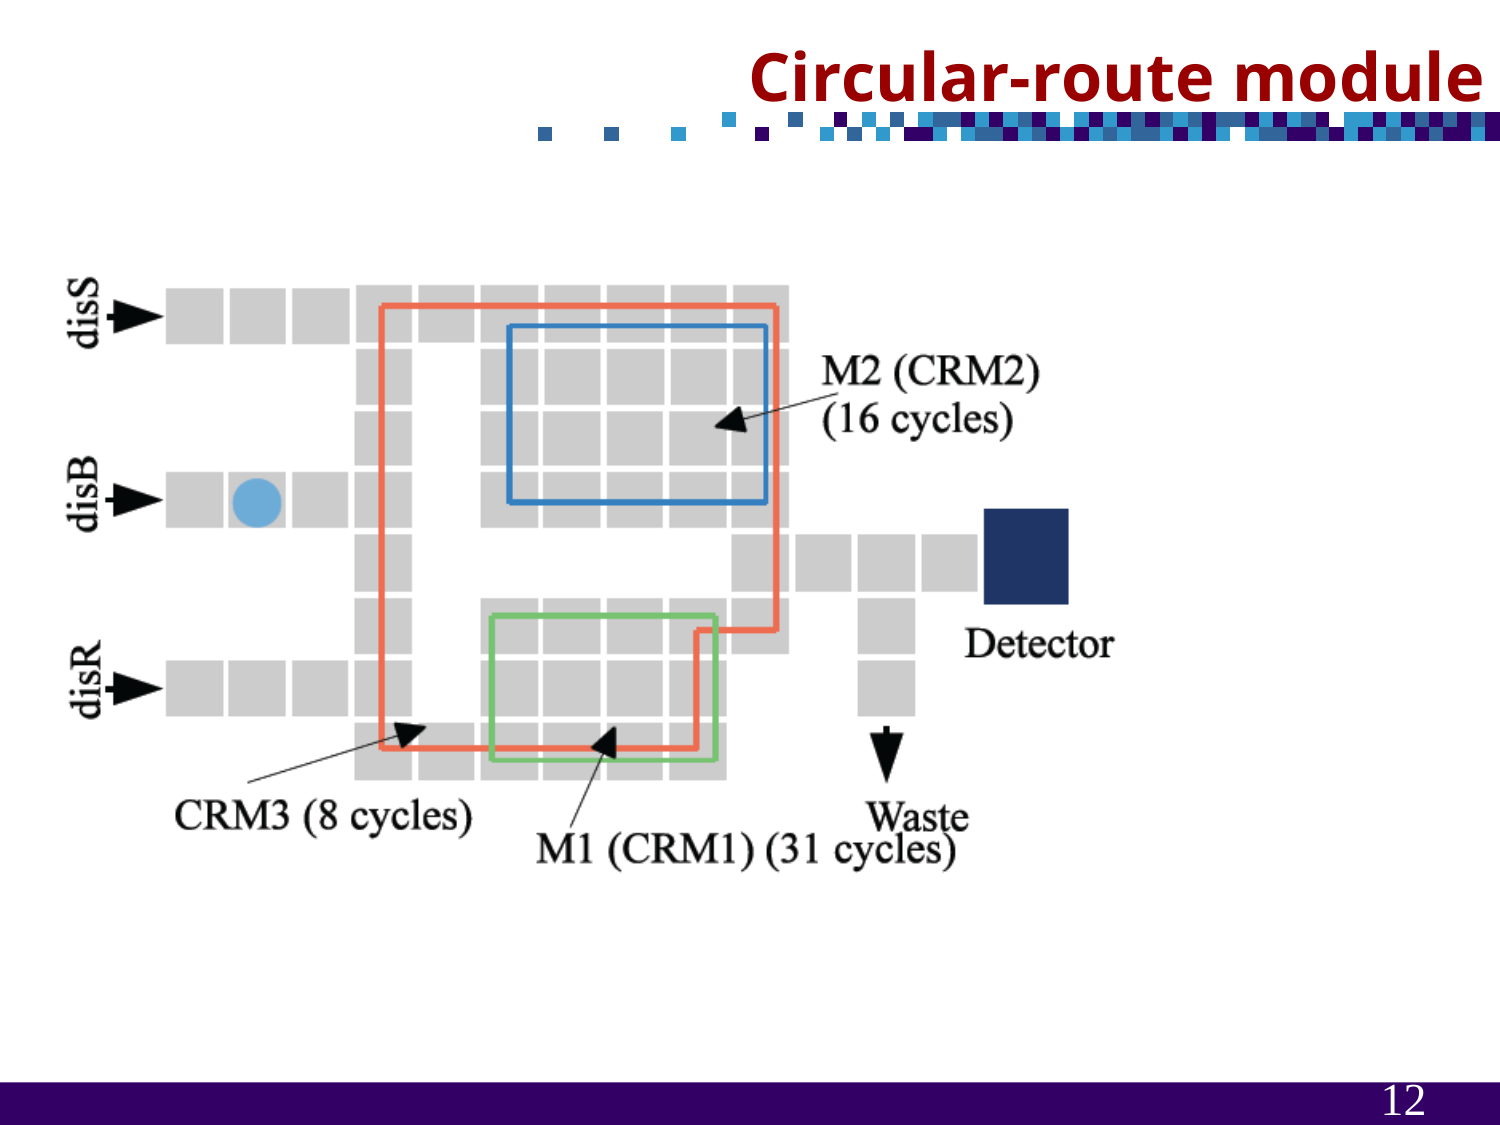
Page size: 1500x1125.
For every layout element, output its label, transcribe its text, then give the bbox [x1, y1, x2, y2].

picture [56, 263, 1128, 894]
title Circular-route module [0, 24, 1500, 125]
